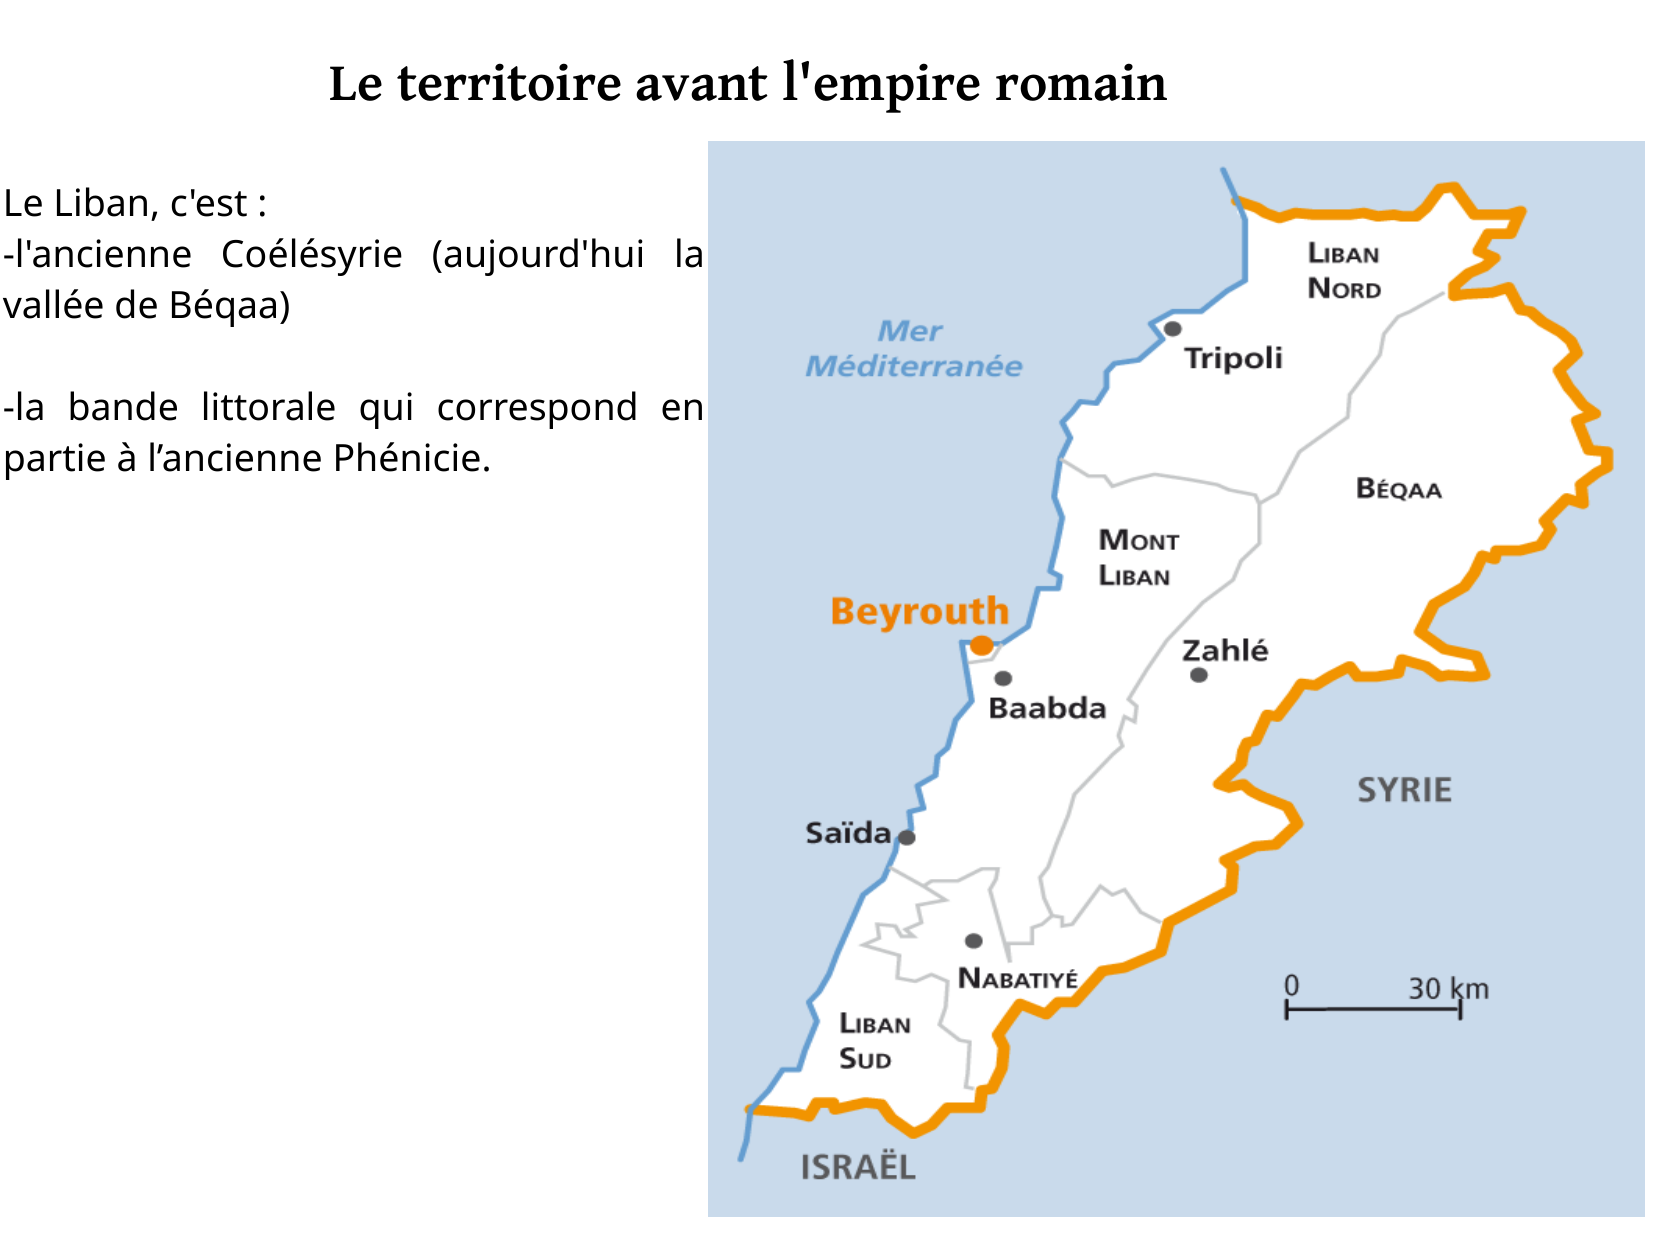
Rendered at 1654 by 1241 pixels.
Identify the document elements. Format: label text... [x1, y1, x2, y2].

picture [708, 141, 1645, 1217]
text_box Le Liban, c'est : -l'ancienne Coélésyrie (aujourd'hui la vallée de Béqaa) -la bande littorale qui correspond en partie à l’ancienne Phénicie. [0, 168, 721, 1229]
text_box Le territoire avant l'empire romain [0, 45, 1577, 157]
